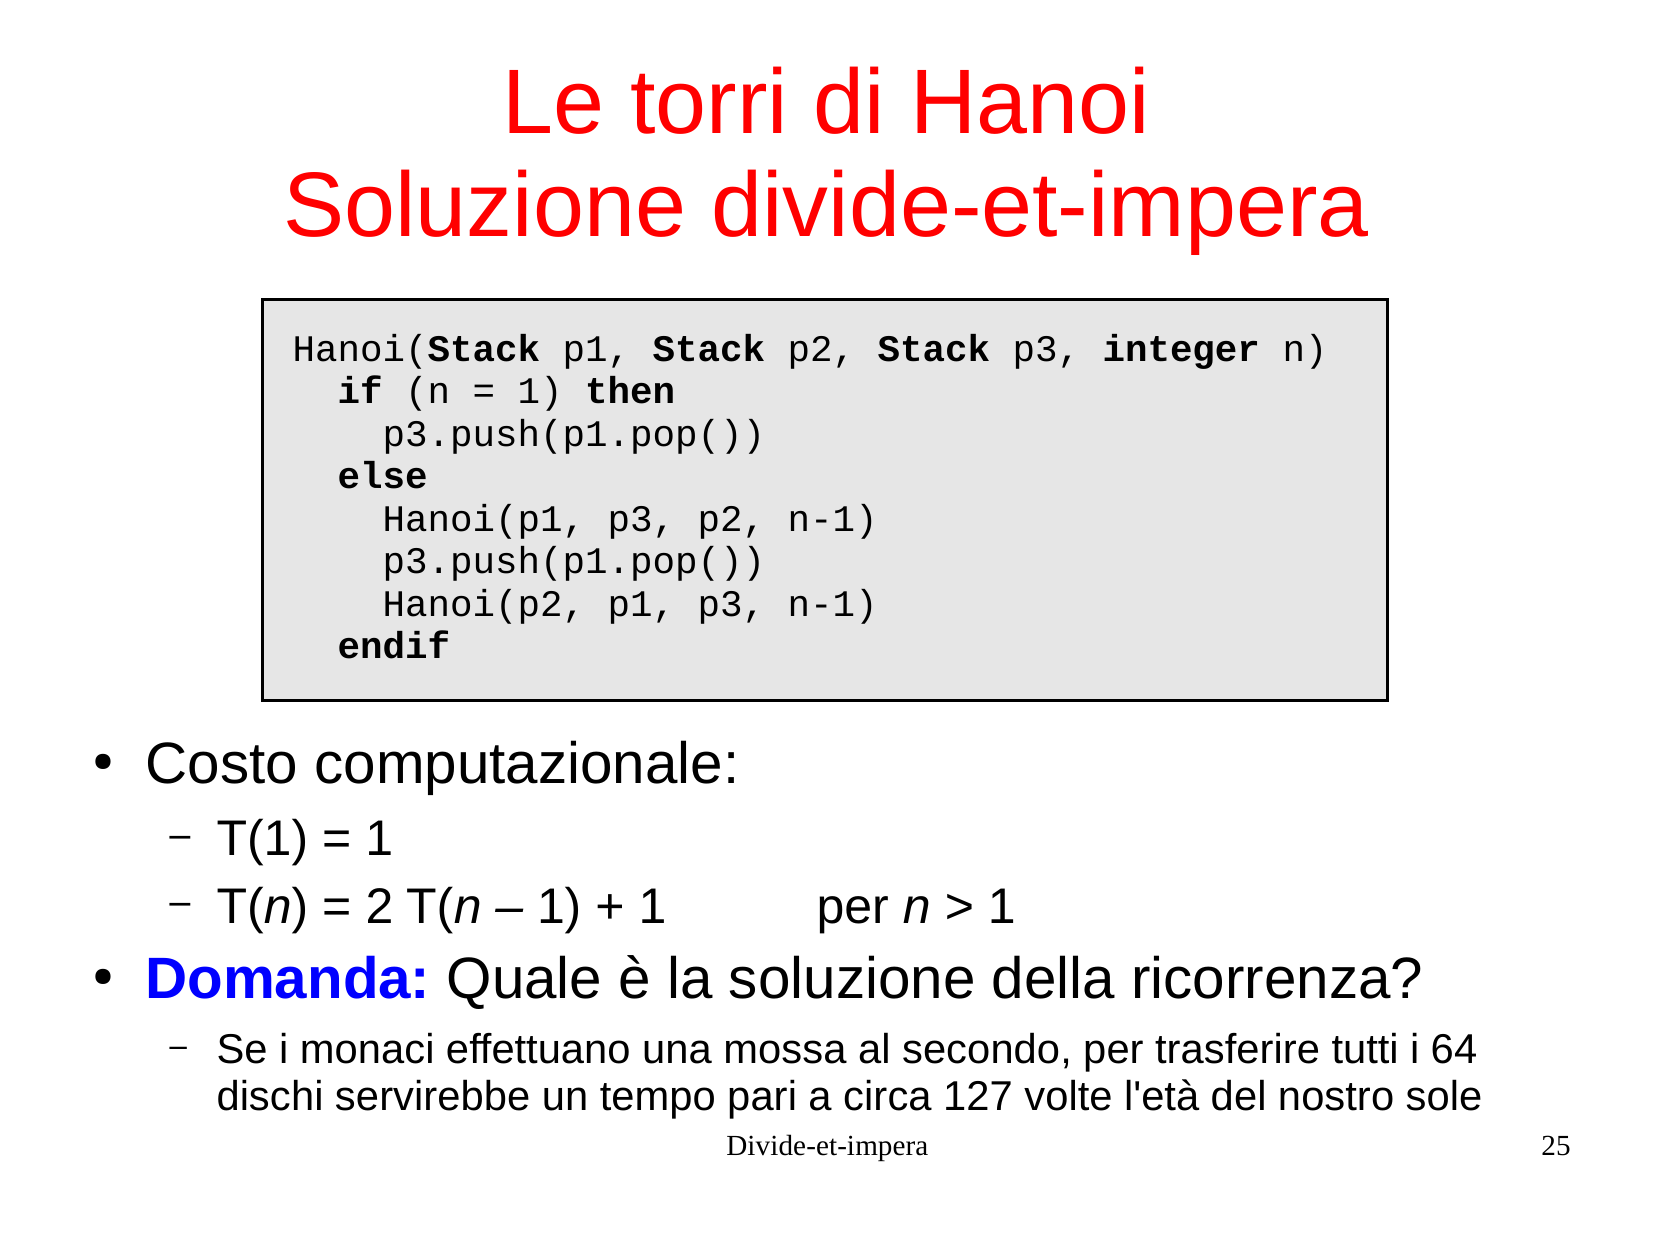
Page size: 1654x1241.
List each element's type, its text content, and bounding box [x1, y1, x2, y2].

list Costo computazionale: T(1) = 1 T(n) = 2 T(n – 1) + 1 per n > 1 Domanda: Quale è la soluzione della ricorrenza? Se i monaci effettuano una mossa al secondo, per trasferire tutti i 64 dischi servirebbe un tempo pari a circa 127 volte l'età del nostro sole [75, 730, 1564, 1122]
title Le torri di Hanoi Soluzione divide-et-impera [82, 49, 1571, 257]
text_box Hanoi(Stack p1, Stack p2, Stack p3, integer n) if (n = 1) then p3.push(p1.pop()) else Hanoi(p1, p3, p2, n-1) p3.push(p1.pop()) Hanoi(p2, p1, p3, n-1) endif [262, 299, 1388, 701]
